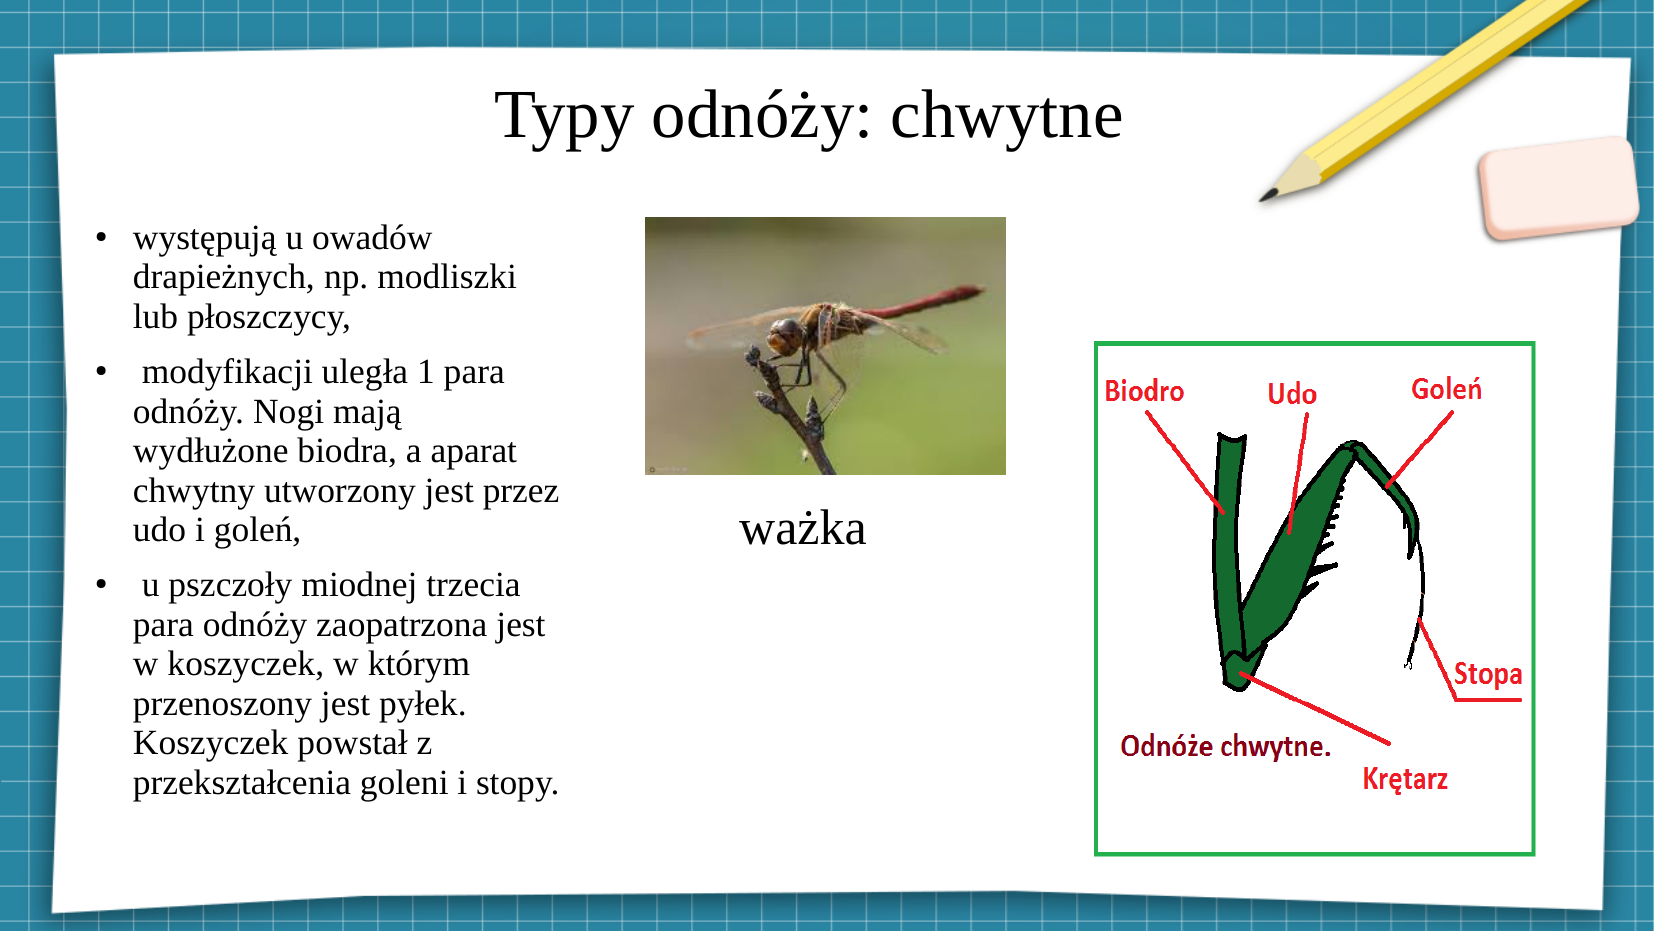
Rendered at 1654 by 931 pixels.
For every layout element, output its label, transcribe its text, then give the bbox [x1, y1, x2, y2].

list występują u owadów drapieżnych, np. modliszki lub płoszczycy, modyfikacji uległa 1 para odnóży. Nogi mają wydłużone biodra, a aparat chwytny utworzony jest przez udo i goleń, u pszczoły miodnej trzecia para odnóży zaopatrzona jest w koszyczek, w którym przenoszony jest pyłek. Koszyczek powstał z przekształcenia goleni i stopy. [82, 217, 562, 827]
title Typy odnóży: chwytne [82, 37, 1571, 193]
list ważka [585, 499, 1065, 757]
picture [0, 0, 1654, 931]
